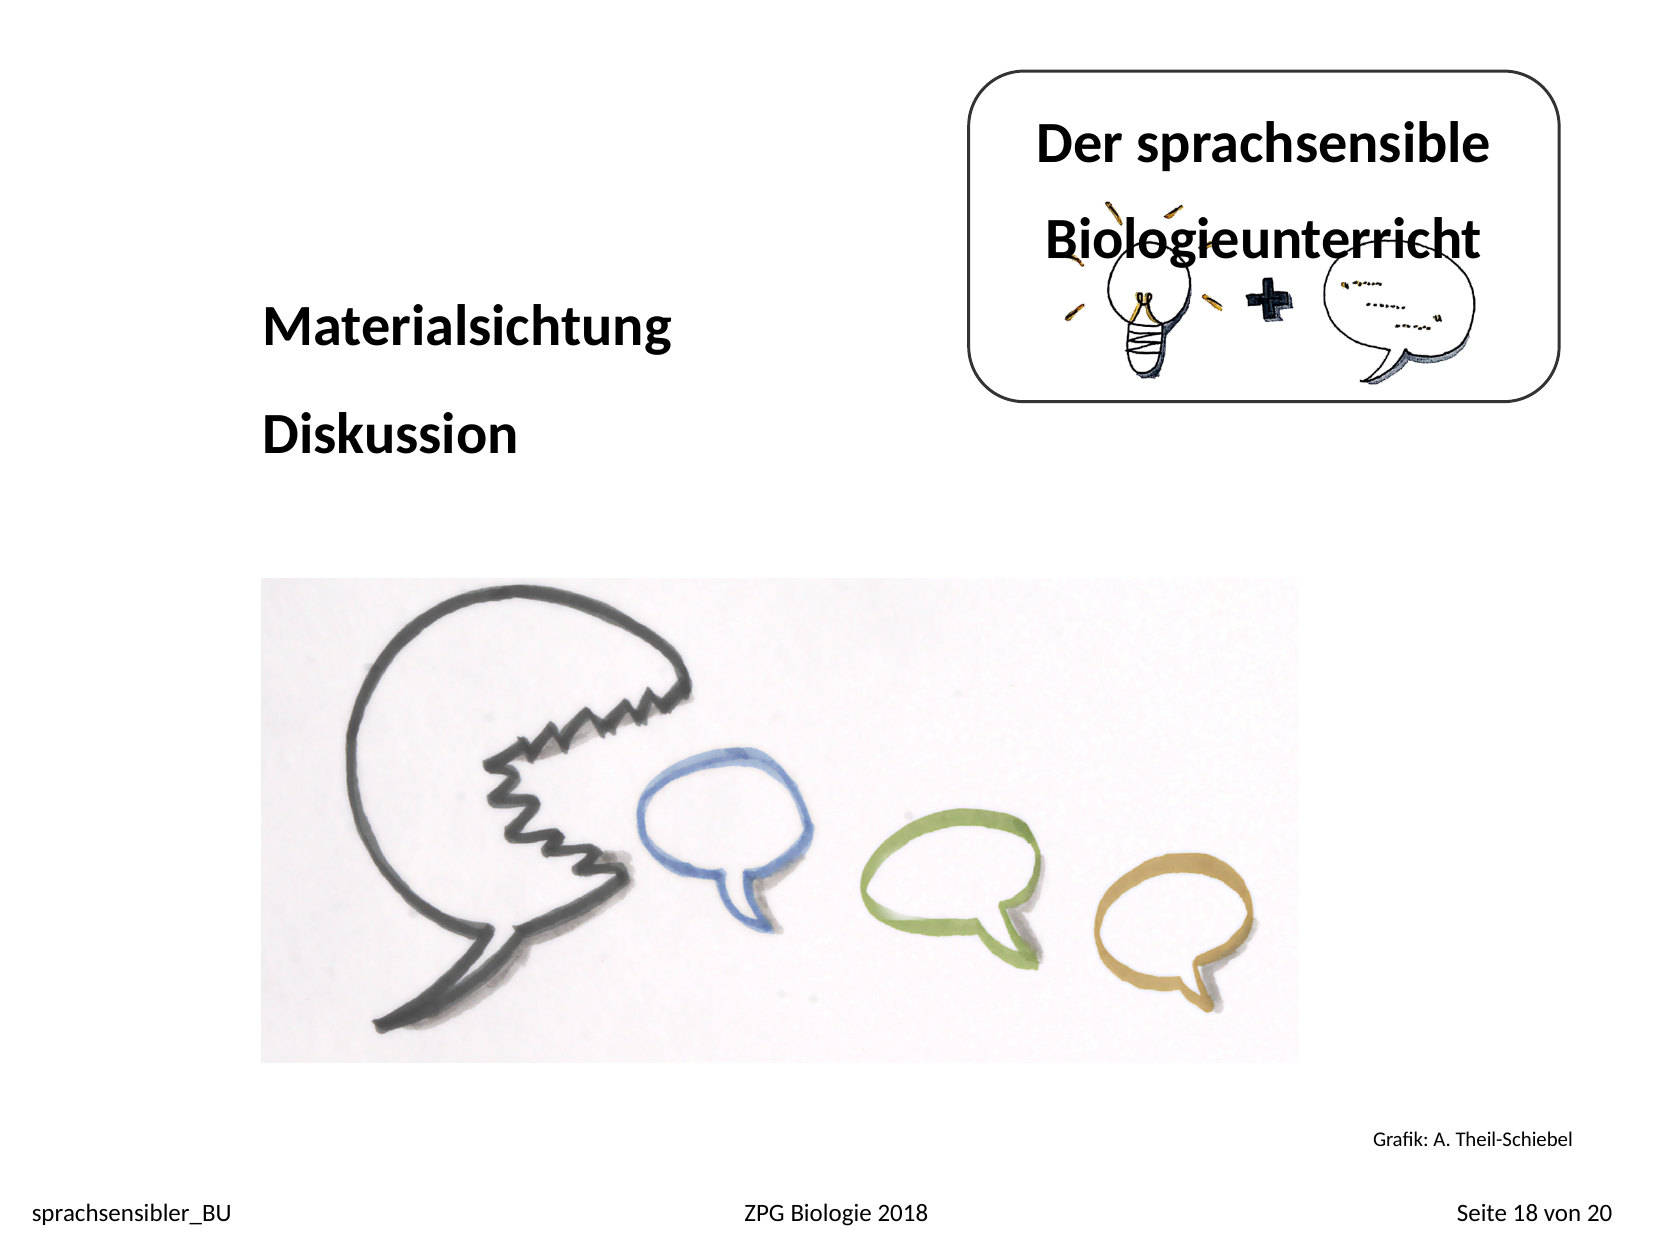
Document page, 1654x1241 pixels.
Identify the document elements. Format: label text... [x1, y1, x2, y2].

picture [261, 578, 1299, 1064]
text_box Materialsichtung Diskussion [247, 271, 1429, 592]
text_box Der sprachsensible Biologieunterricht [968, 71, 1560, 402]
text_box Grafik: A. Theil-Schiebel [1358, 1119, 1618, 1158]
text_box sprachsensibler_BU ZPG Biologie 2018 Seite 18 von 20 [17, 1190, 1636, 1233]
